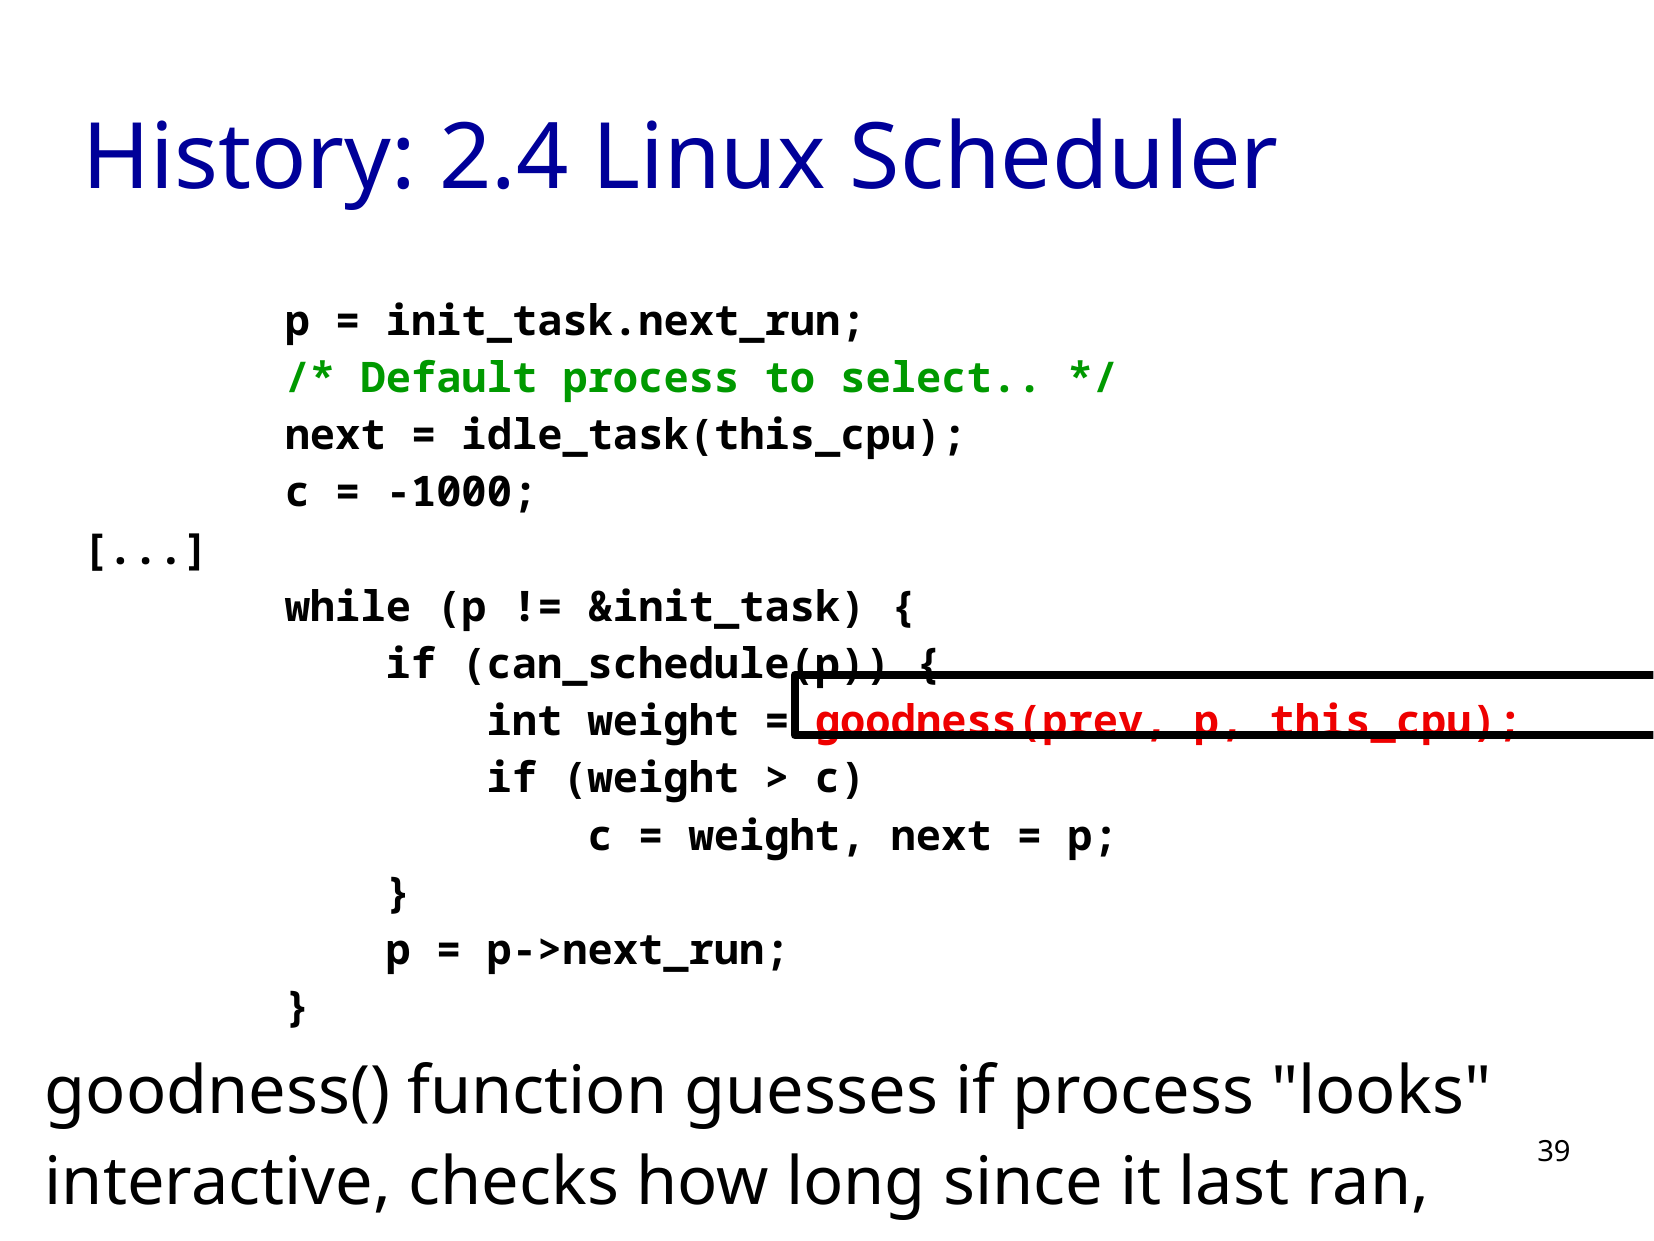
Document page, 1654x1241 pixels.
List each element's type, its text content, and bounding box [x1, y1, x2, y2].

title History: 2.4 Linux Scheduler [82, 49, 1571, 257]
list p = init_task.next_run; /* Default process to select.. */ next = idle_task(this_cpu); c = -1000; [...] while (p != &init_task) { if (can_schedule(p)) { int weight = goodness(prev, p, this_cpu); if (weight > c) c = weight, next = p; } p = p->next_run; } [60, 290, 1571, 1035]
text_box goodness() function guesses if process "looks" interactive, checks how long since it last ran, etc., [30, 1035, 1576, 1241]
list p = init_task.next_run; /* Default process to select.. */ next = idle_task(this_cpu); c = -1000; [...] while (p != &init_task) { if (can_schedule(p)) { int weight = goodness(prev, p, this_cpu); if (weight > c) c = weight, next = p; } p = p->next_run; } [799, 679, 1571, 731]
